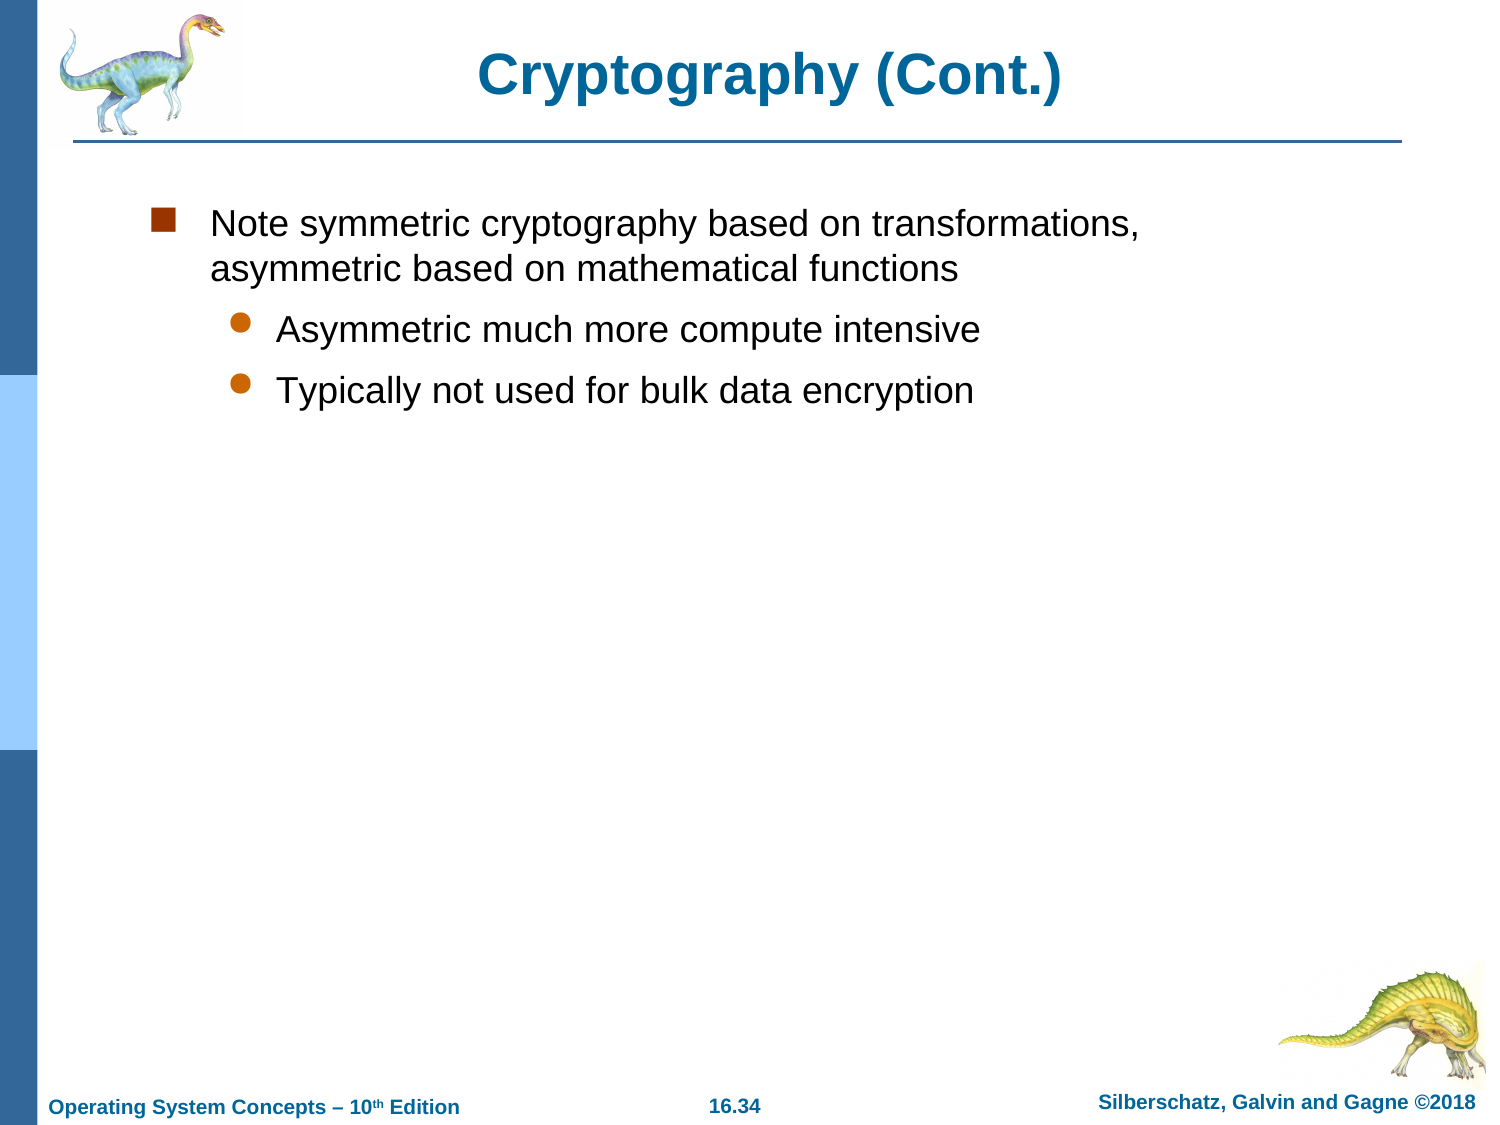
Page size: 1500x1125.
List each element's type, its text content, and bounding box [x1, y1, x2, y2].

picture [46, 0, 243, 149]
picture [1275, 959, 1486, 1090]
picture [1415, 1094, 1423, 1099]
title Cryptography (Cont.) [116, 18, 1426, 114]
list Note symmetric cryptography based on transformations, asymmetric based on mathematical functions Asymmetric much more compute intensive Typically not used for bulk data encryption [139, 191, 1234, 935]
